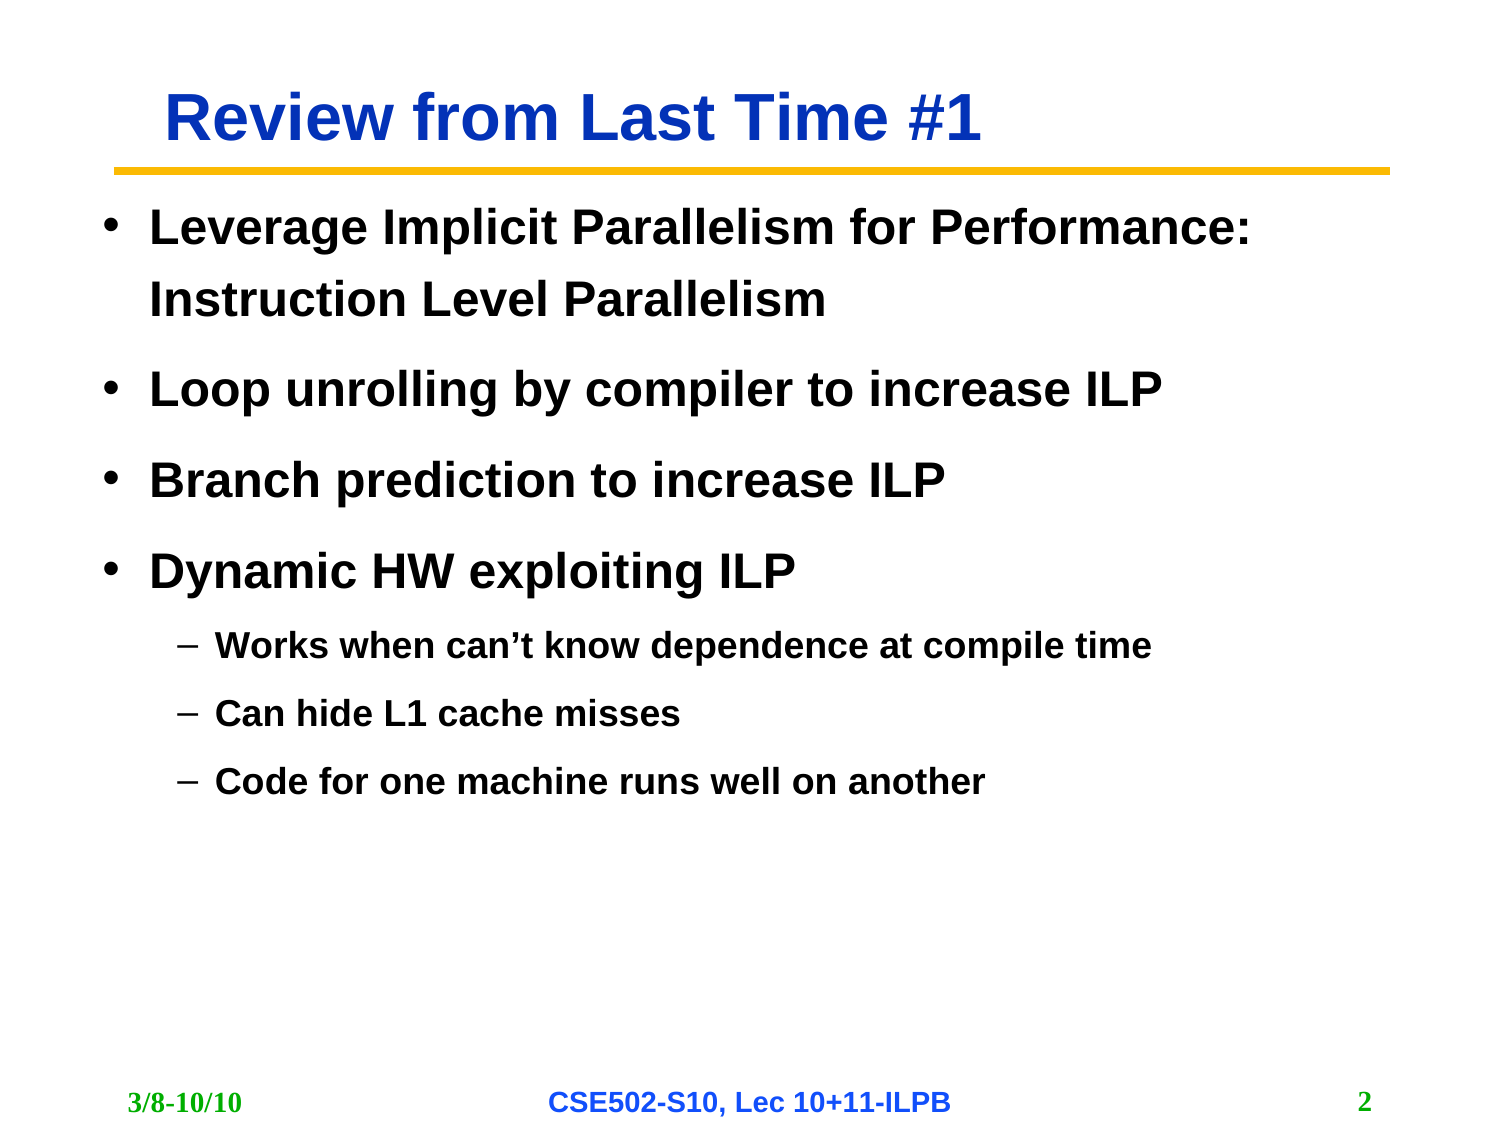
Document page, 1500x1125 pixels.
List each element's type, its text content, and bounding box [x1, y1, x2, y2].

text_box <number> [1074, 1087, 1388, 1113]
list Leverage Implicit Parallelism for Performance: Instruction Level Parallelism Loop unrolling by compiler to increase ILP Branch prediction to increase ILP Dynamic HW exploiting ILP Works when can’t know dependence at compile time Can hide L1 cache misses Code for one machine runs well on another [87, 174, 1400, 913]
text_box 3/8-10/10 [112, 1088, 426, 1113]
title Review from Last Time #1 [149, 24, 1325, 174]
text_box CSE502-S10, Lec 10+11-ILPB [512, 1088, 988, 1113]
